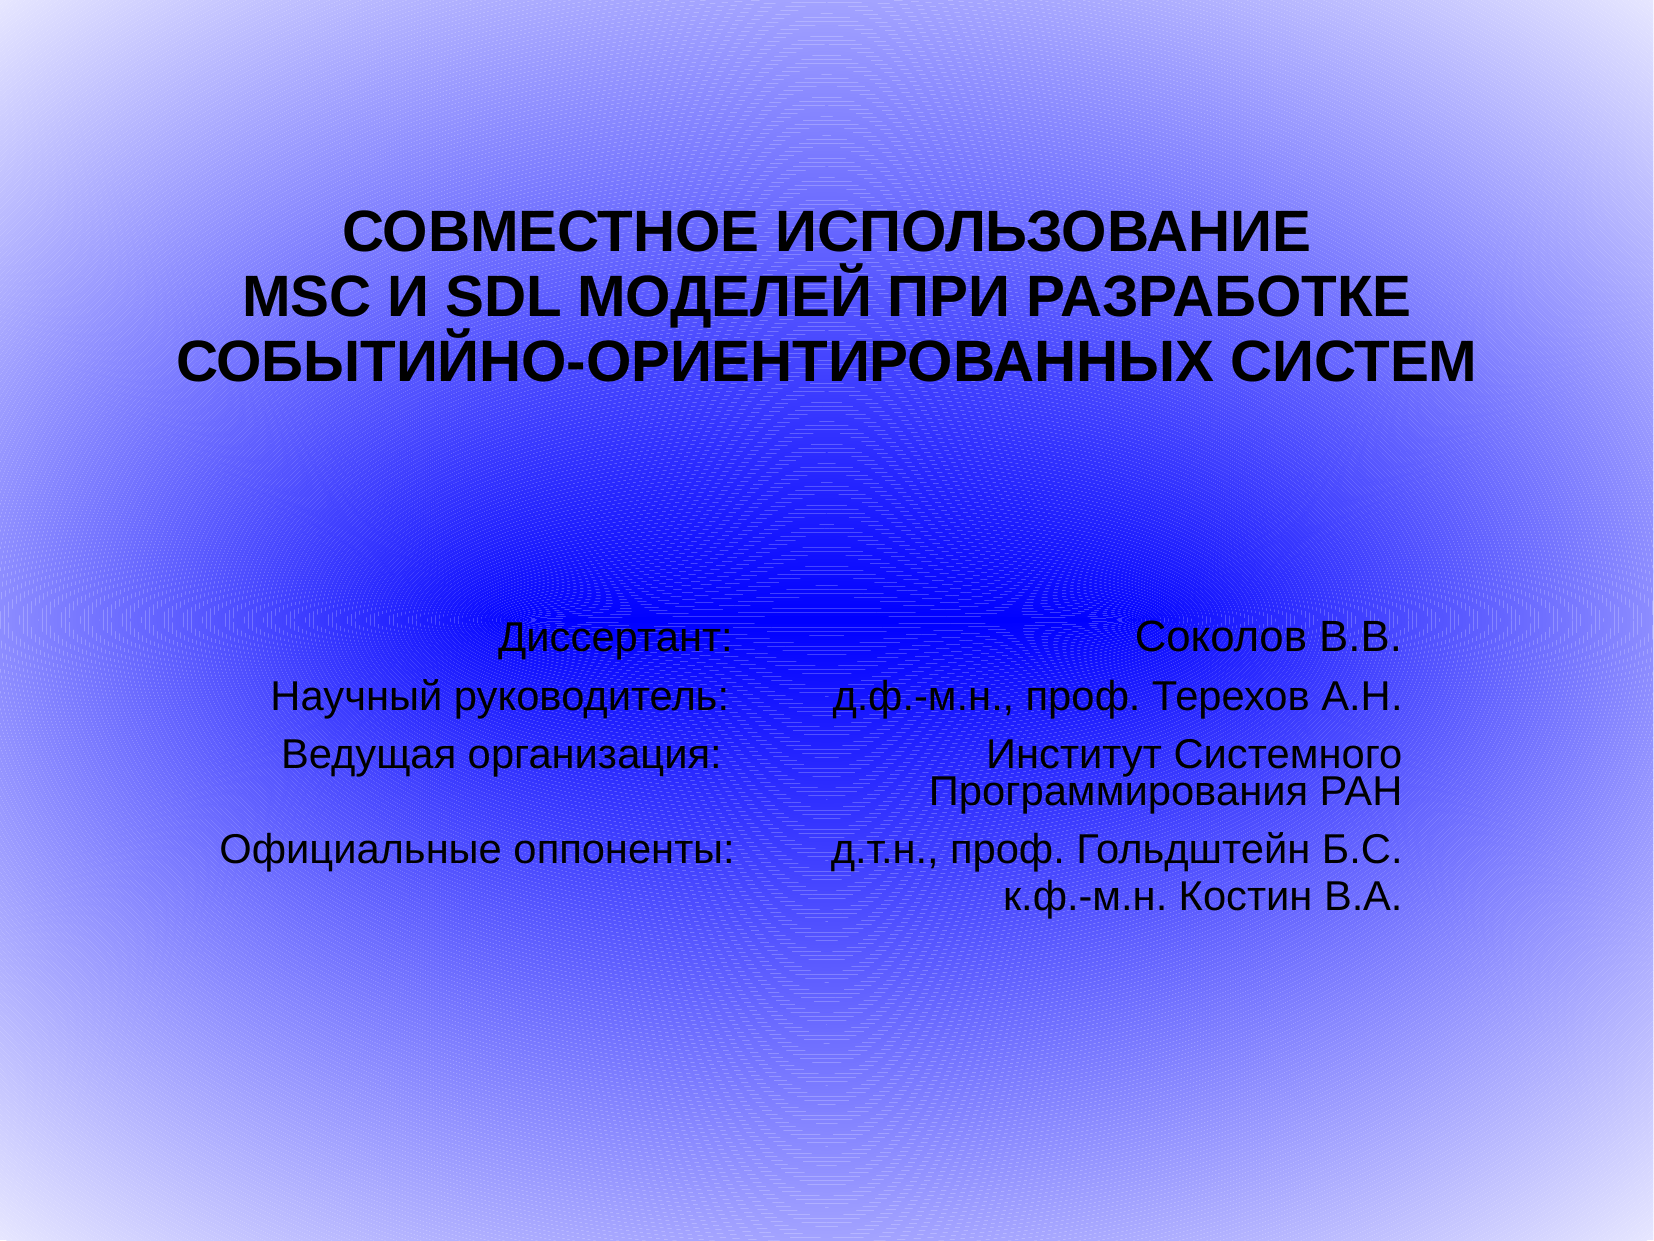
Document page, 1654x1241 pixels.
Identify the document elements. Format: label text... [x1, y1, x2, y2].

title СОВМЕСТНОЕ ИСПОЛЬЗОВАНИЕ MSC И SDL МОДЕЛЕЙ ПРИ РАЗРАБОТКЕ СОБЫТИЙНО-ОРИЕНТИРОВАННЫХ СИСТЕМ [129, 148, 1524, 445]
text_box Диссертант: Соколов В.В. Научный руководитель: д.ф.-м.н., проф. Терехов А.Н. Ведущая организация: Институт Системного Программирования РАН Официальные оппоненты: д.т.н., проф. Гольдштейн Б.С. к.ф.-м.н. Костин В.А. [118, 613, 1418, 995]
